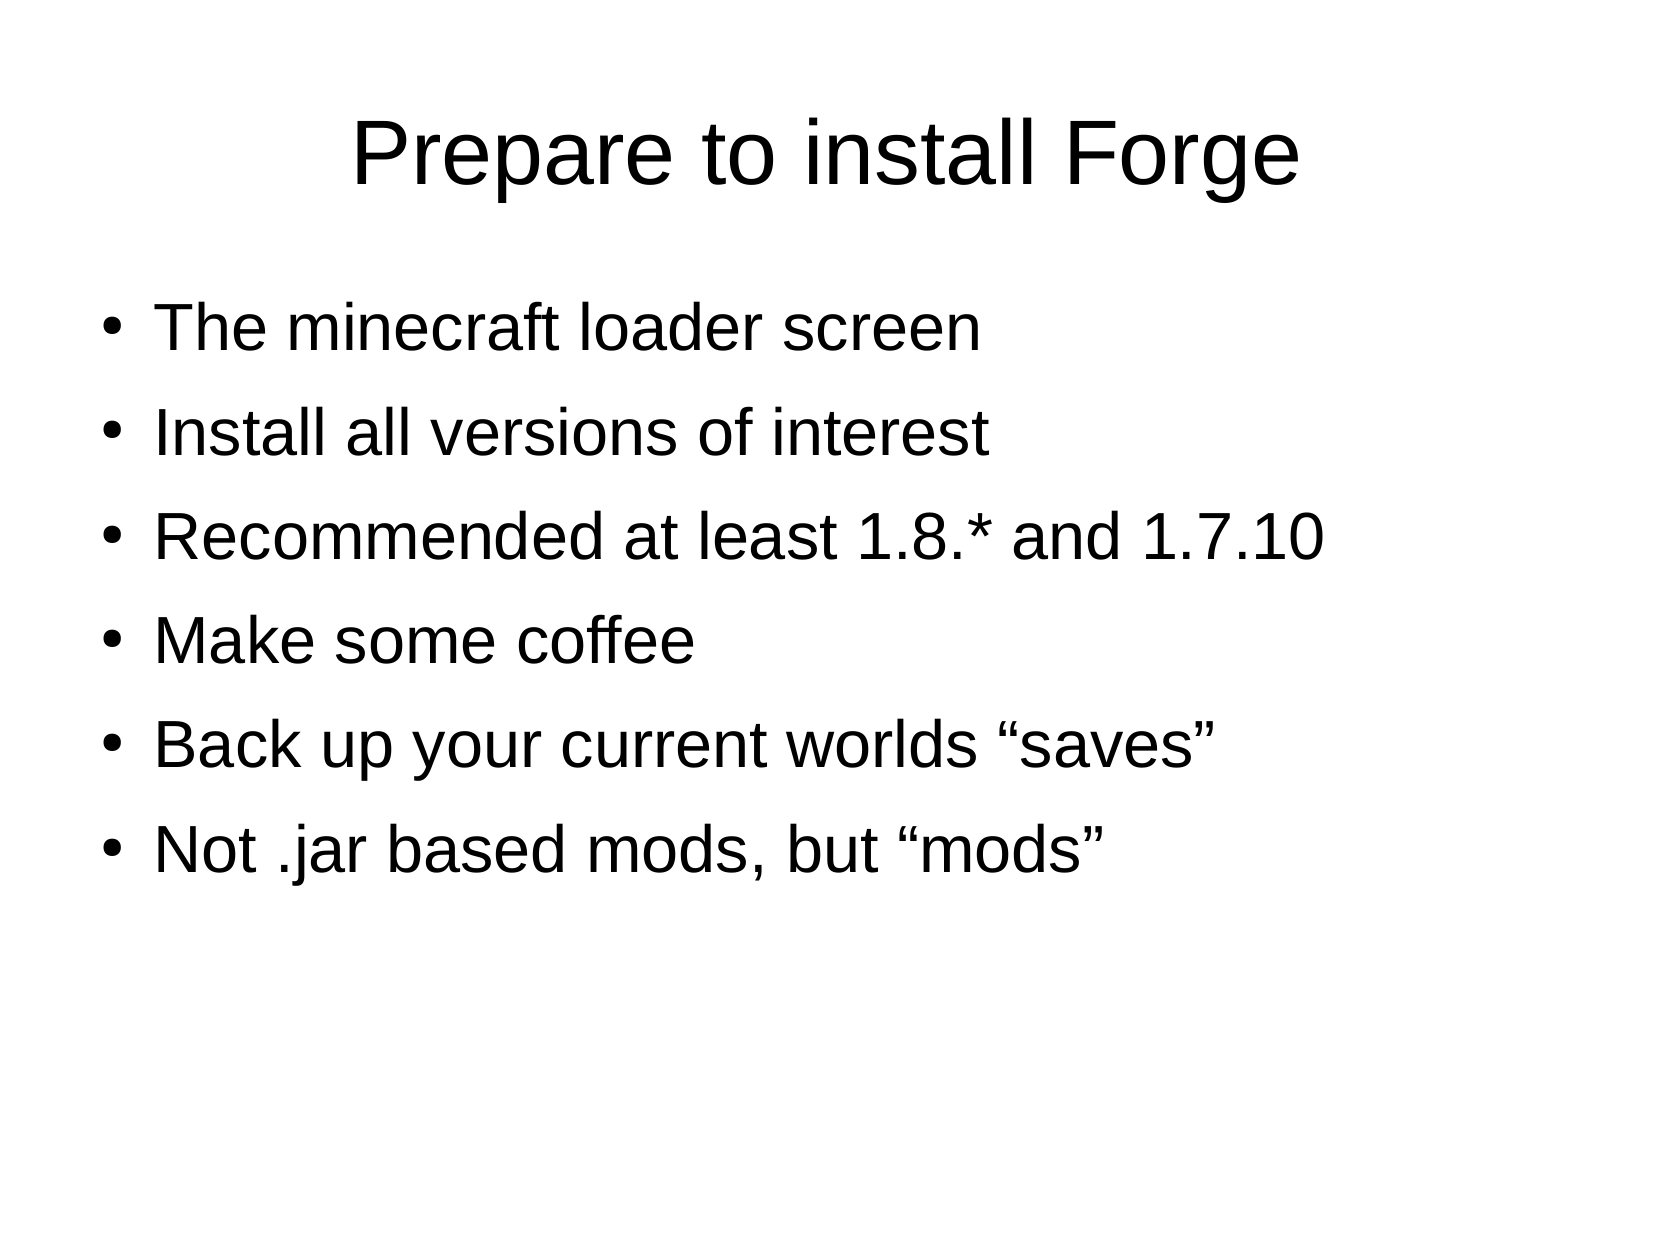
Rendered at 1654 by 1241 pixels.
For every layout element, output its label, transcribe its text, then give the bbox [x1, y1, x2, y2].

list The minecraft loader screen Install all versions of interest Recommended at least 1.8.* and 1.7.10 Make some coffee Back up your current worlds “saves” Not .jar based mods, but “mods” [82, 290, 1571, 1010]
title Prepare to install Forge [82, 49, 1571, 257]
